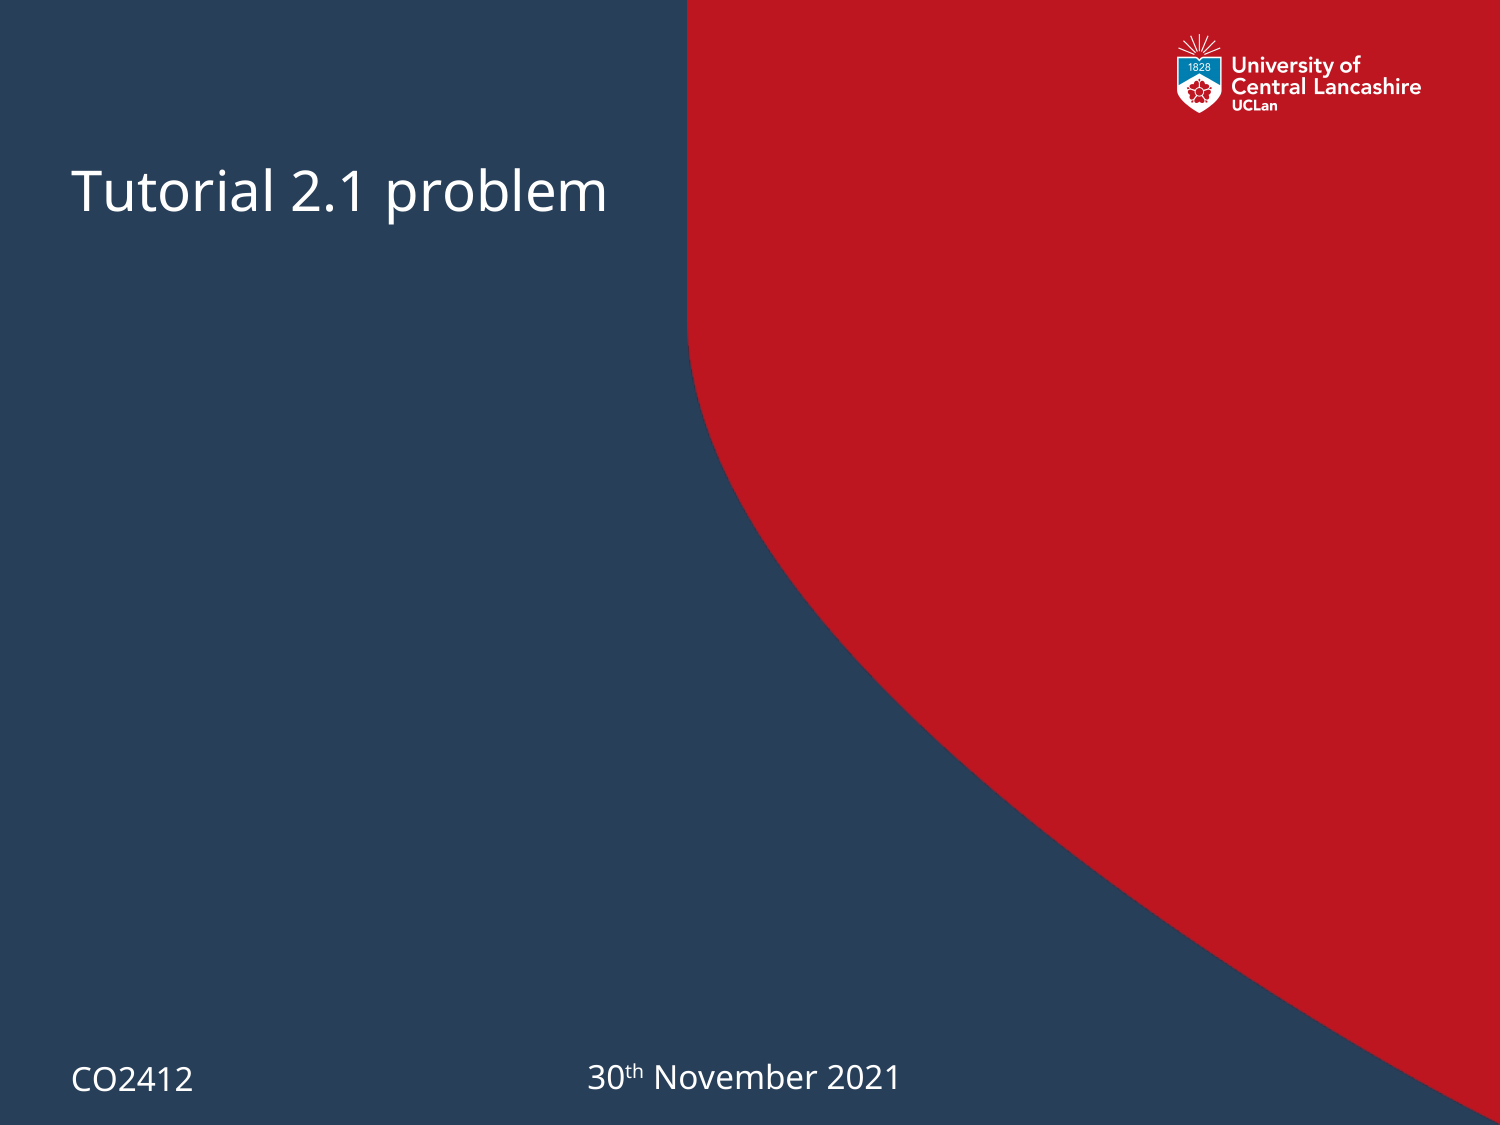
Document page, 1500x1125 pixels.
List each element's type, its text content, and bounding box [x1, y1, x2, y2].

picture [687, 0, 1500, 1125]
text_box Tutorial 2.1 problem [56, 68, 1185, 310]
